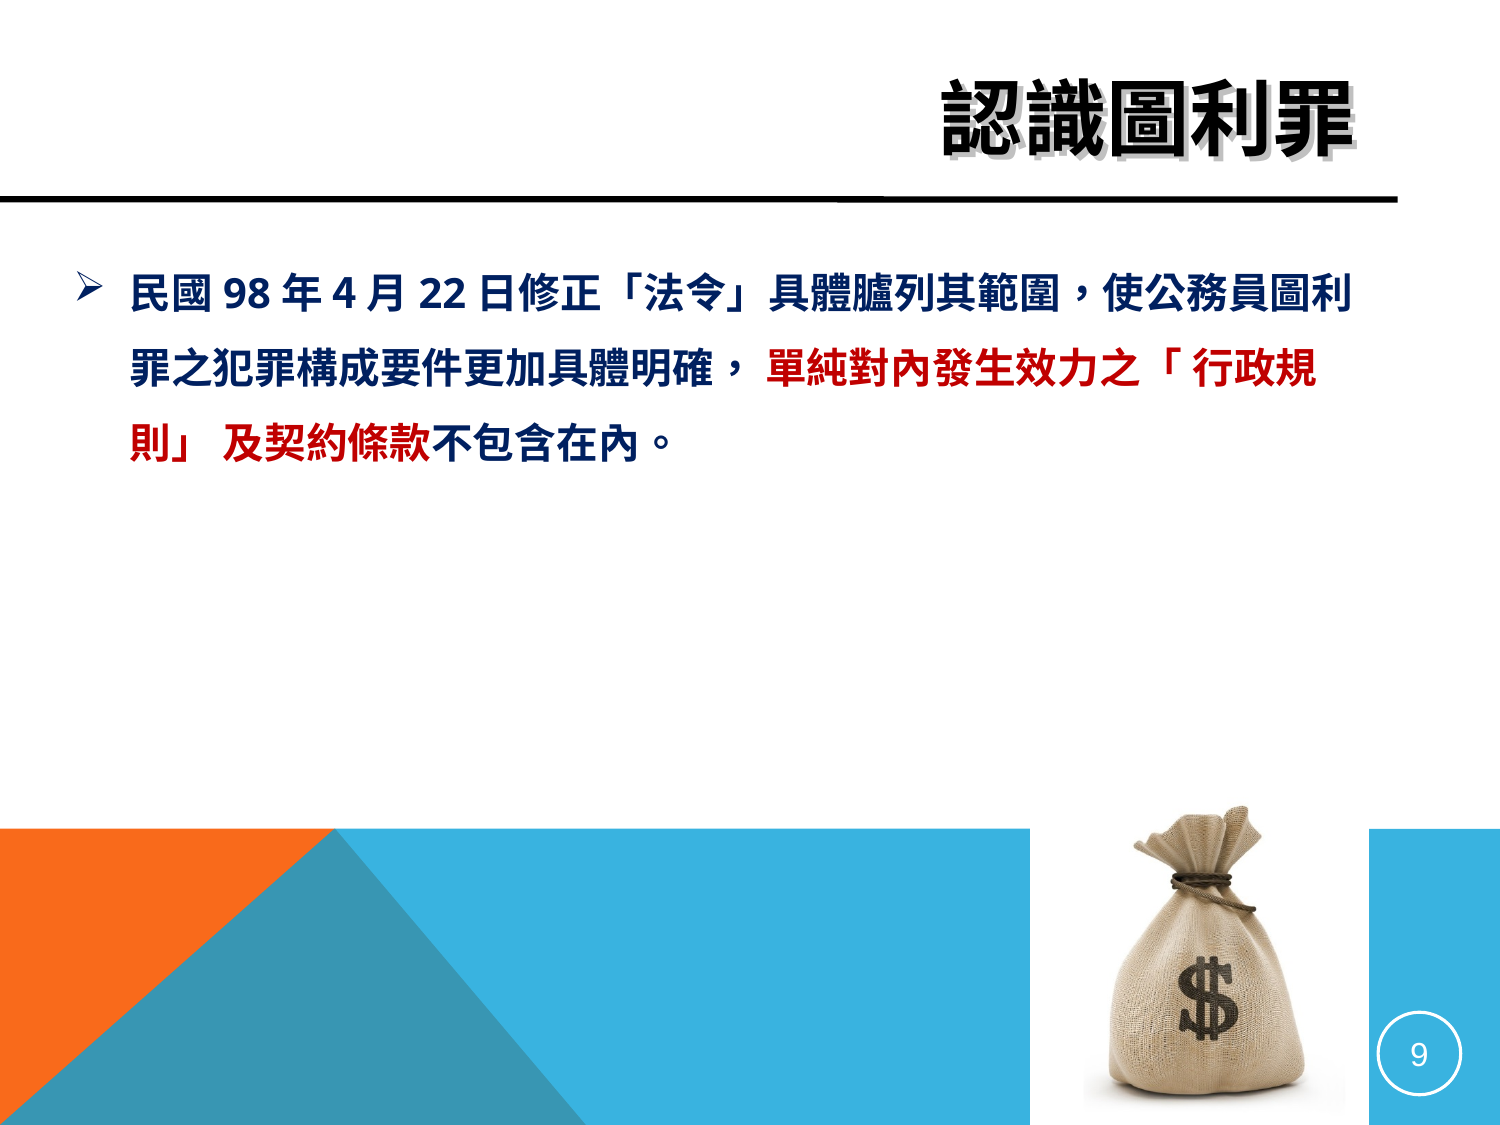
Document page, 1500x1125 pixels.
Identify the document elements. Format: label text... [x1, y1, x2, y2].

text_box 民國98年4月22日修正「法令」具體臚列其範圍，使公務員圖利罪之犯罪構成要件更加具體明確， 單純對內發生效力之「 行政規則」 及契約條款不包含在內。 [58, 234, 1383, 475]
text_box <編號> [1378, 1012, 1461, 1095]
picture [1030, 786, 1369, 1125]
text_box 認識圖利罪 [457, 58, 1372, 175]
